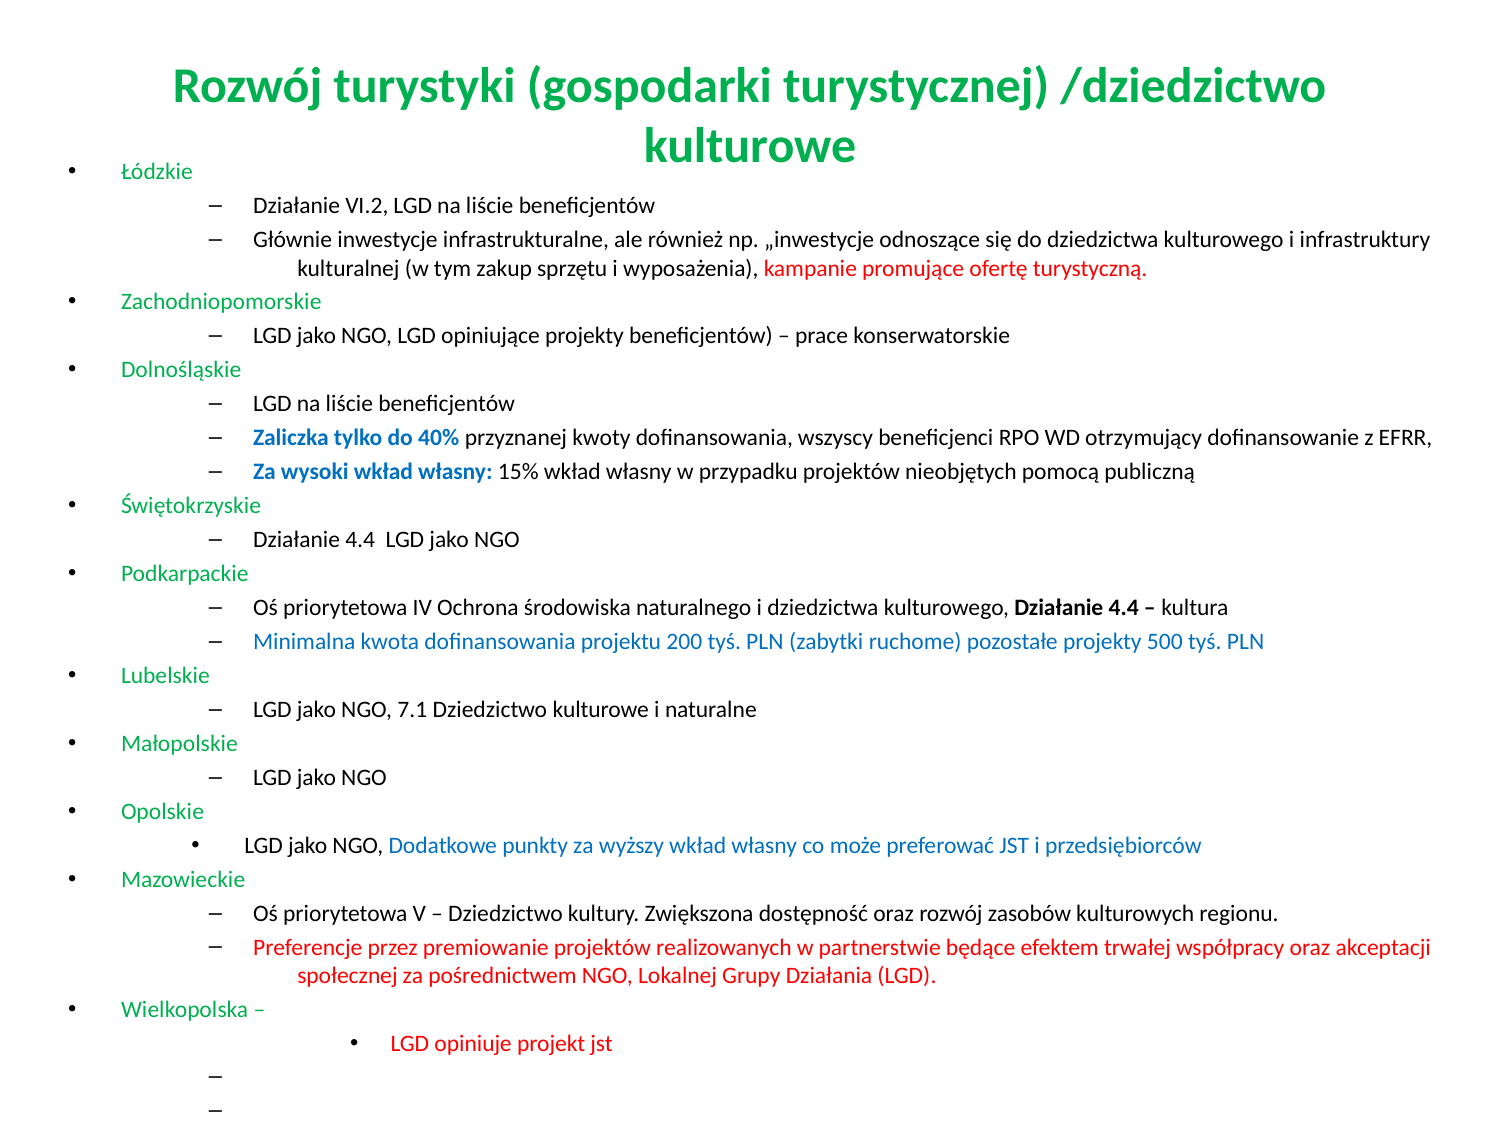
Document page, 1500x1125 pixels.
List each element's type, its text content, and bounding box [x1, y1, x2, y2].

list Łódzkie Działanie VI.2, LGD na liście beneficjentów Głównie inwestycje infrastrukturalne, ale również np. „inwestycje odnoszące się do dziedzictwa kulturowego i infrastruktury kulturalnej (w tym zakup sprzętu i wyposażenia), kampanie promujące ofertę turystyczną. Zachodniopomorskie LGD jako NGO, LGD opiniujące projekty beneficjentów) – prace konserwatorskie Dolnośląskie LGD na liście beneficjentów Zaliczka tylko do 40% przyznanej kwoty dofinansowania, wszyscy beneficjenci RPO WD otrzymujący dofinansowanie z EFRR, Za wysoki wkład własny: 15% wkład własny w przypadku projektów nieobjętych pomocą publiczną Świętokrzyskie Działanie 4.4 LGD jako NGO Podkarpackie Oś priorytetowa IV Ochrona środowiska naturalnego i dziedzictwa kulturowego, Działanie 4.4 – kultura Minimalna kwota dofinansowania projektu 200 tyś. PLN (zabytki ruchome) pozostałe projekty 500 tyś. PLN Lubelskie LGD jako NGO, 7.1 Dziedzictwo kulturowe i naturalne Małopolskie LGD jako NGO Opolskie LGD jako NGO, Dodatkowe punkty za wyższy wkład własny co może preferować JST i przedsiębiorców Mazowieckie Oś priorytetowa V – Dziedzictwo kultury. Zwiększona dostępność oraz rozwój zasobów kulturowych regionu. Preferencje przez premiowanie projektów realizowanych w partnerstwie będące efektem trwałej współpracy oraz akceptacji społecznej za pośrednictwem NGO, Lokalnej Grupy Działania (LGD). Wielkopolska – LGD opiniuje projekt jst [53, 149, 1471, 1083]
title Rozwój turystyki (gospodarki turystycznej) /dziedzictwo kulturowe [75, 45, 1426, 126]
